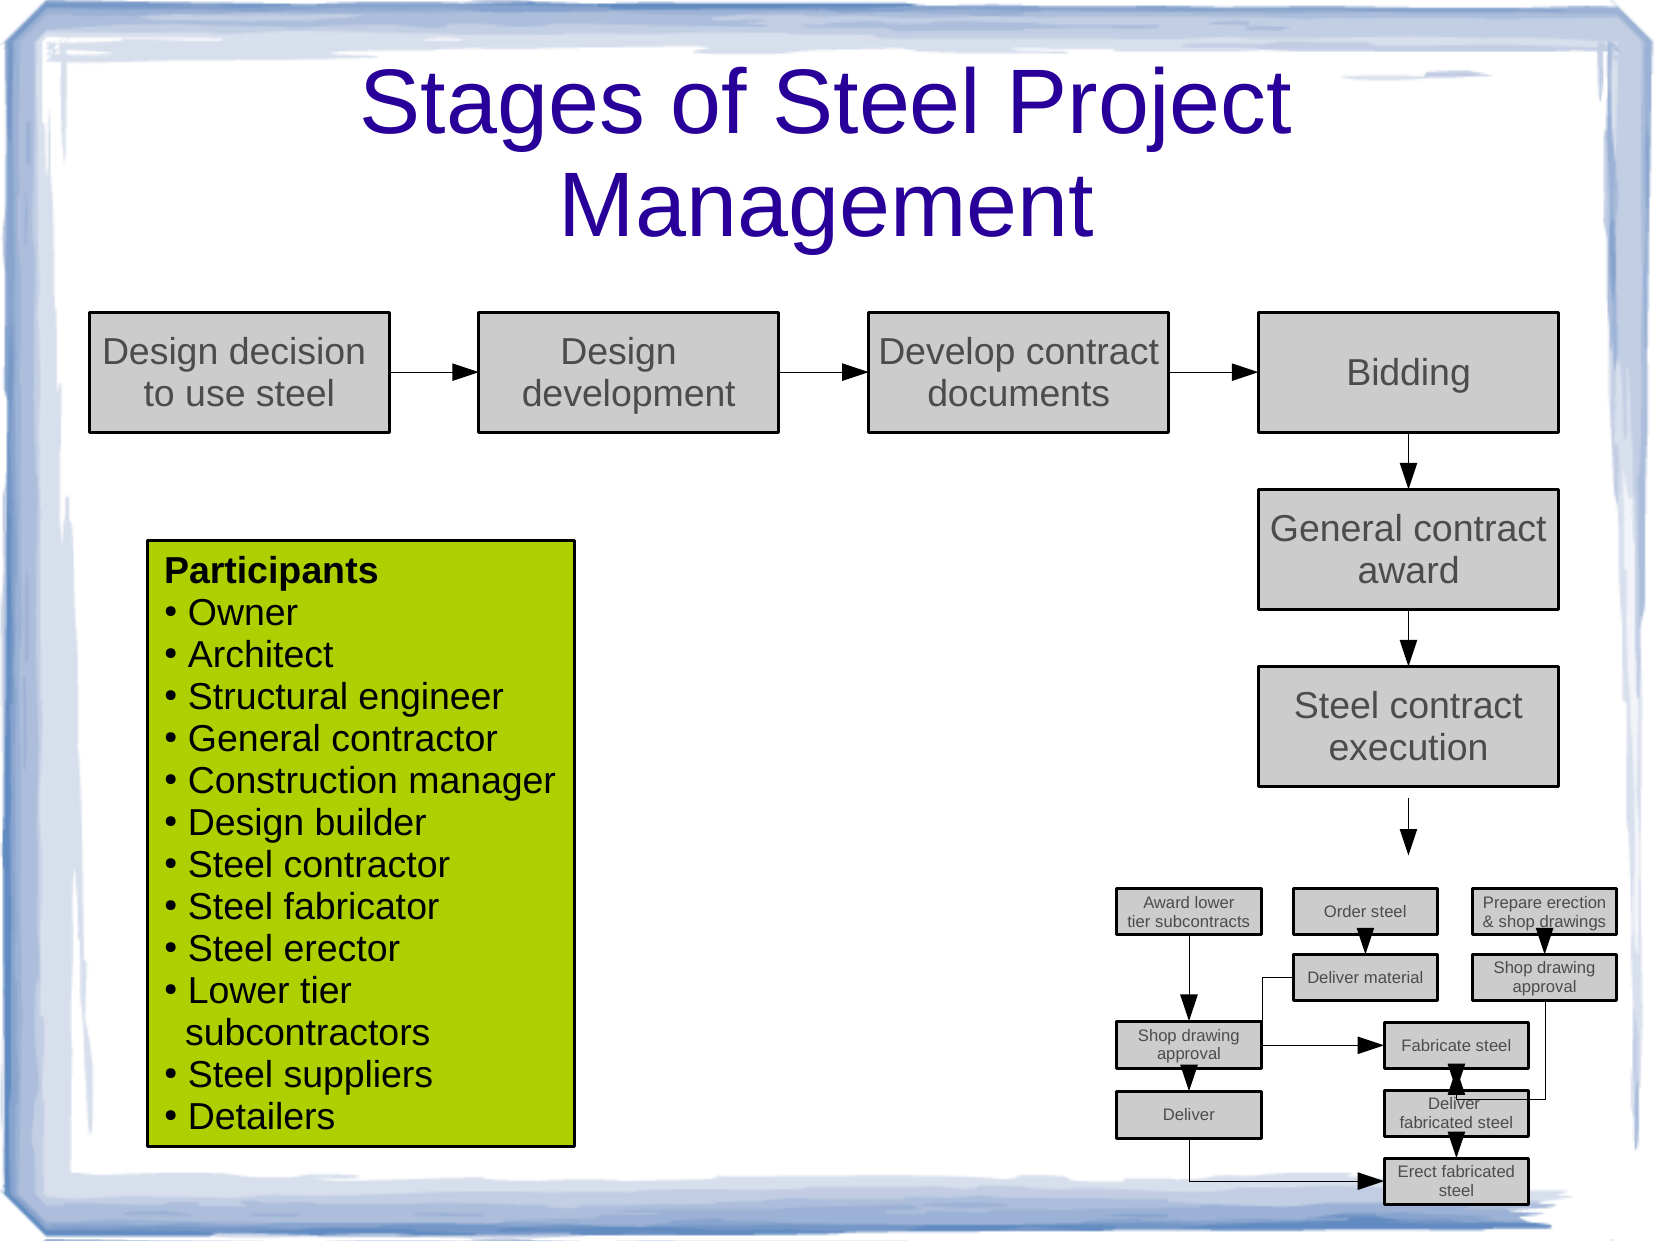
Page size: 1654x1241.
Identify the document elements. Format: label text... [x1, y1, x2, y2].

text_box Order steel [1293, 888, 1438, 935]
text_box Design development [478, 312, 779, 433]
text_box Shop drawing approval [1116, 1021, 1262, 1069]
text_box Deliver material [1293, 954, 1438, 1001]
text_box Award lower tier subcontracts [1116, 888, 1262, 935]
text_box Develop contract documents [868, 312, 1169, 433]
text_box Prepare erection & shop drawings [1472, 888, 1617, 935]
text_box Bidding [1258, 312, 1559, 433]
text_box Steel contract execution [1258, 666, 1559, 787]
text_box General contract award [1258, 489, 1559, 610]
text_box Design decision to use steel [89, 312, 390, 433]
text_box Fabricate steel [1384, 1022, 1529, 1069]
text_box Erect fabricated steel [1384, 1158, 1529, 1205]
text_box Participants Owner Architect Structural engineer General contractor Construction manager Design builder Steel contractor Steel fabricator Steel erector Lower tier subcontractors Steel suppliers Detailers [147, 540, 575, 1147]
picture [0, 0, 1654, 1241]
text_box Deliver [1116, 1091, 1262, 1139]
text_box Shop drawing approval [1472, 954, 1617, 1001]
text_box Deliver fabricated steel [1457, 1090, 1529, 1098]
title Stages of Steel Project Management [82, 49, 1571, 257]
text_box Deliver fabricated steel [1384, 1090, 1529, 1137]
